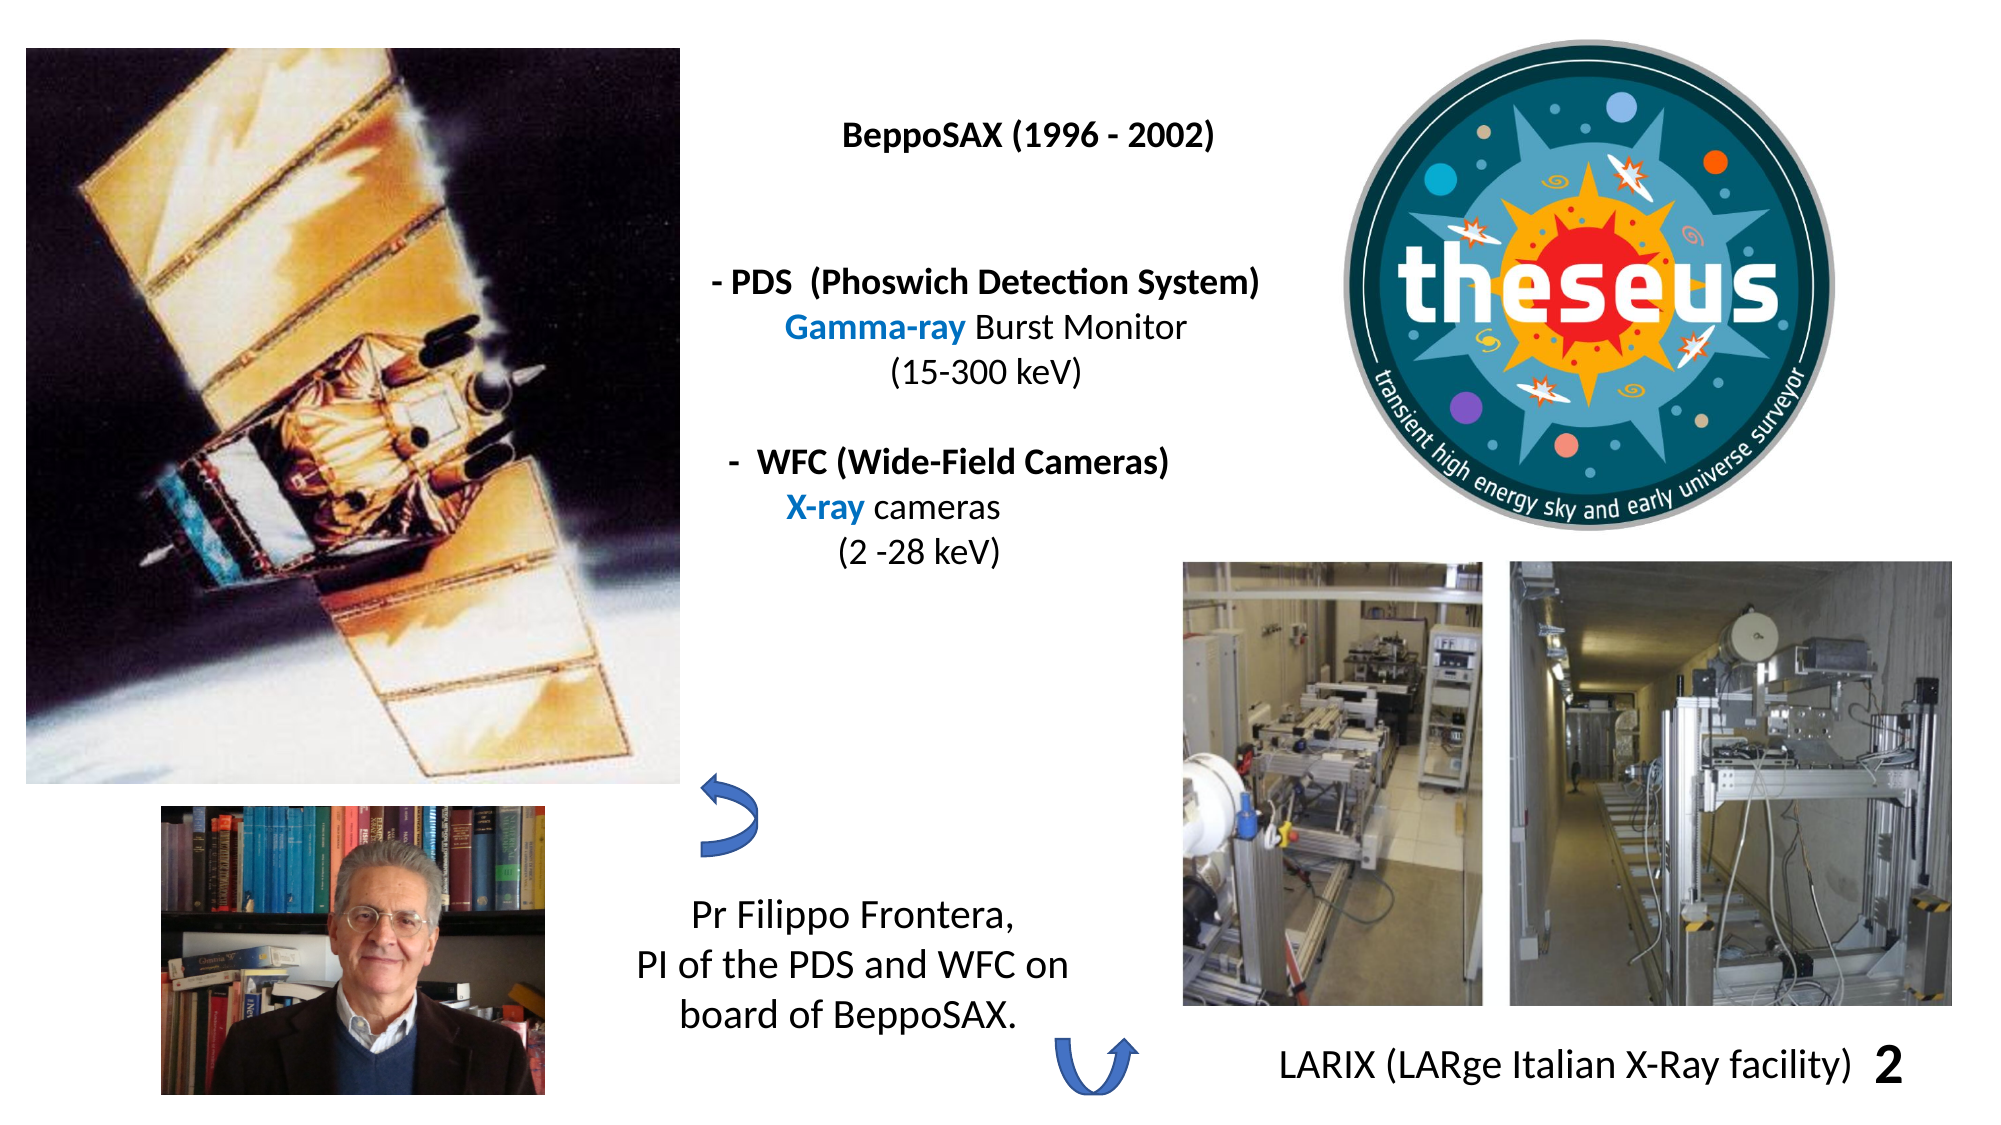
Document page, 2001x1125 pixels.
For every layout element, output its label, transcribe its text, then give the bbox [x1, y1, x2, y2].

text_box [1055, 1039, 1138, 1095]
text_box LARIX (LARge Italian X-Ray facility) [1237, 1029, 1896, 1095]
picture [1296, 34, 1865, 549]
text_box [1859, 1017, 1932, 1090]
picture [161, 806, 545, 1095]
picture [1181, 560, 1952, 1006]
text_box - PDS (Phoswich Detection System) Gamma-ray Burst Monitor (15-300 keV) - WFC (Wide-Field Cameras) X-ray cameras (2 -28 keV) [696, 249, 1297, 583]
picture [26, 48, 680, 784]
text_box [701, 774, 758, 857]
text_box BeppoSAX (1996 - 2002) [761, 102, 1296, 163]
text_box Pr Filippo Frontera, PI of the PDS and WFC on board of BeppoSAX. [586, 879, 1121, 1046]
